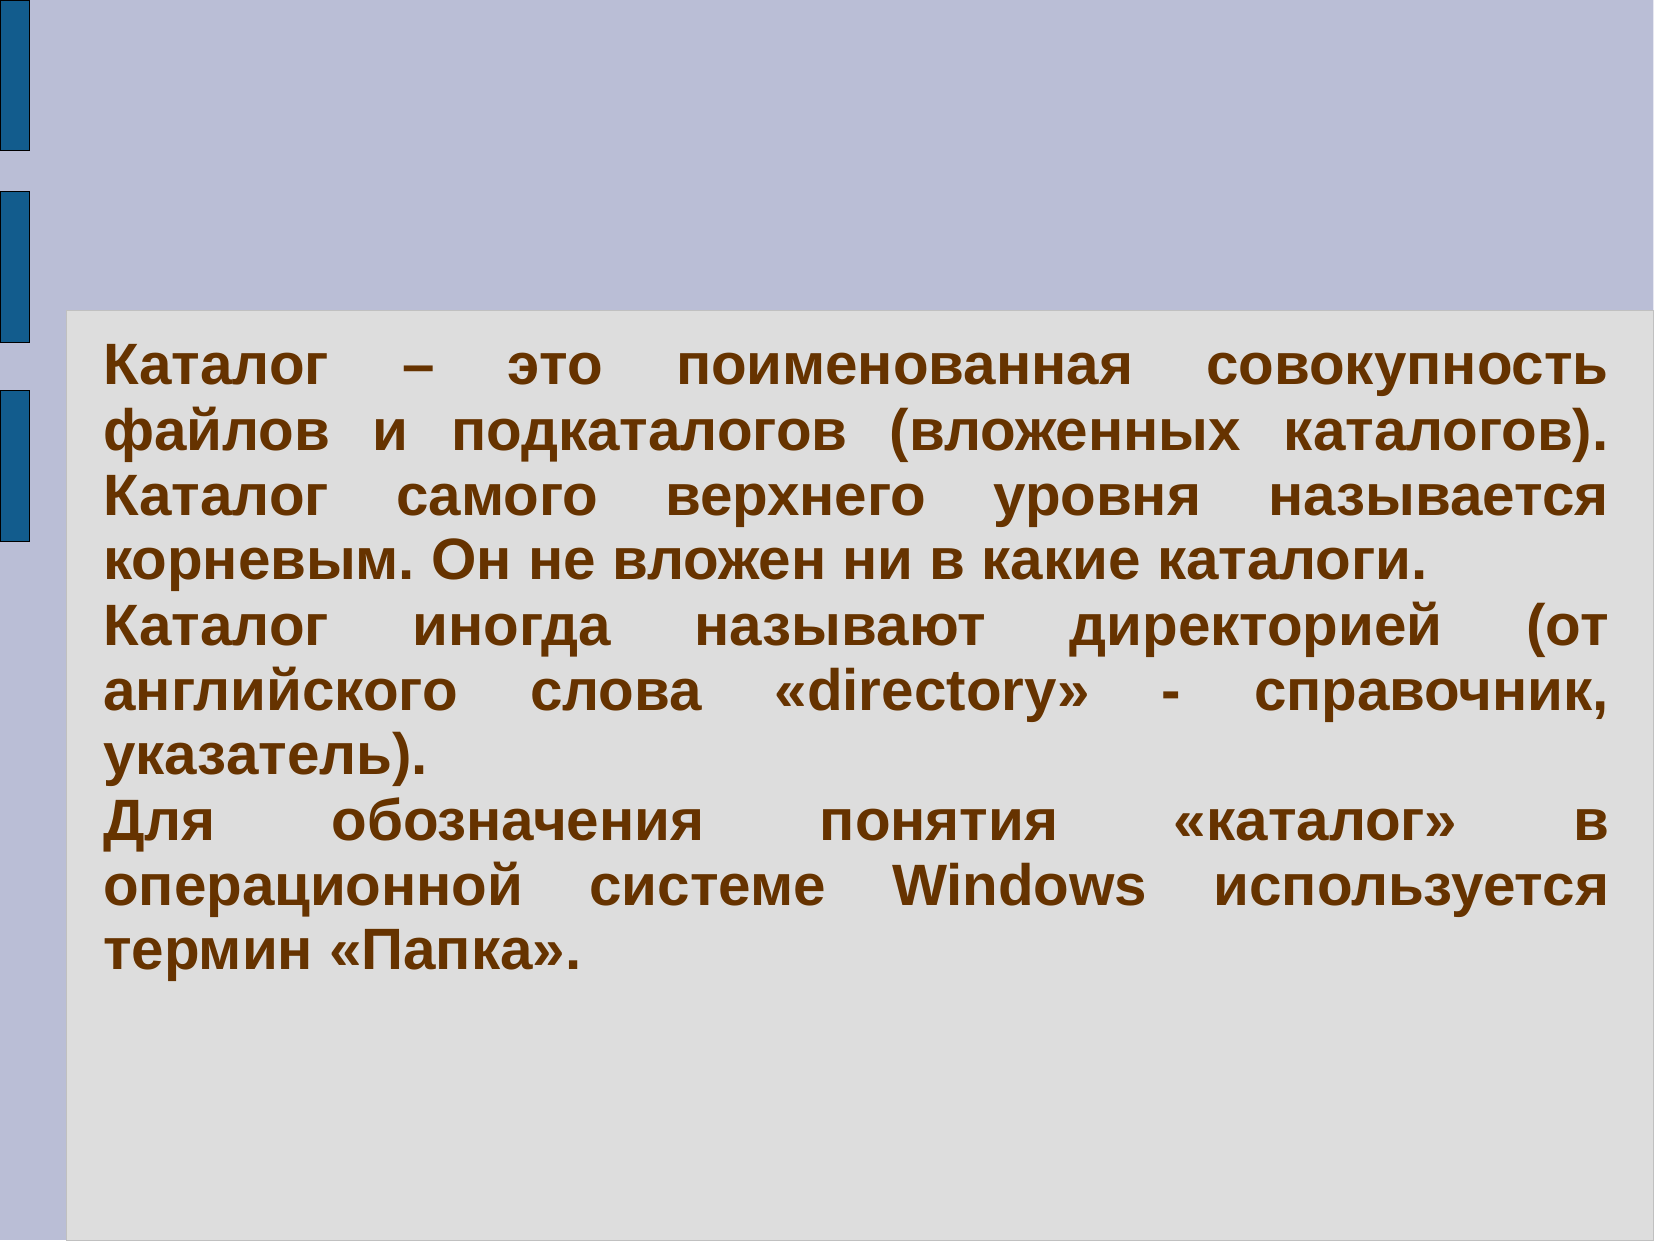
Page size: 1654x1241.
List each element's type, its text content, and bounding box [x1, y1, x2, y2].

text_box Каталог – это поименованная совокупность файлов и подкаталогов (вложенных каталогов). Каталог самого верхнего уровня называется корневым. Он не вложен ни в какие каталоги. Каталог иногда называют директорией (от английского слова «directory» - справочник, указатель). Для обозначения понятия «каталог» в операционной системе Windows используется термин «Папка». [88, 324, 1625, 1241]
